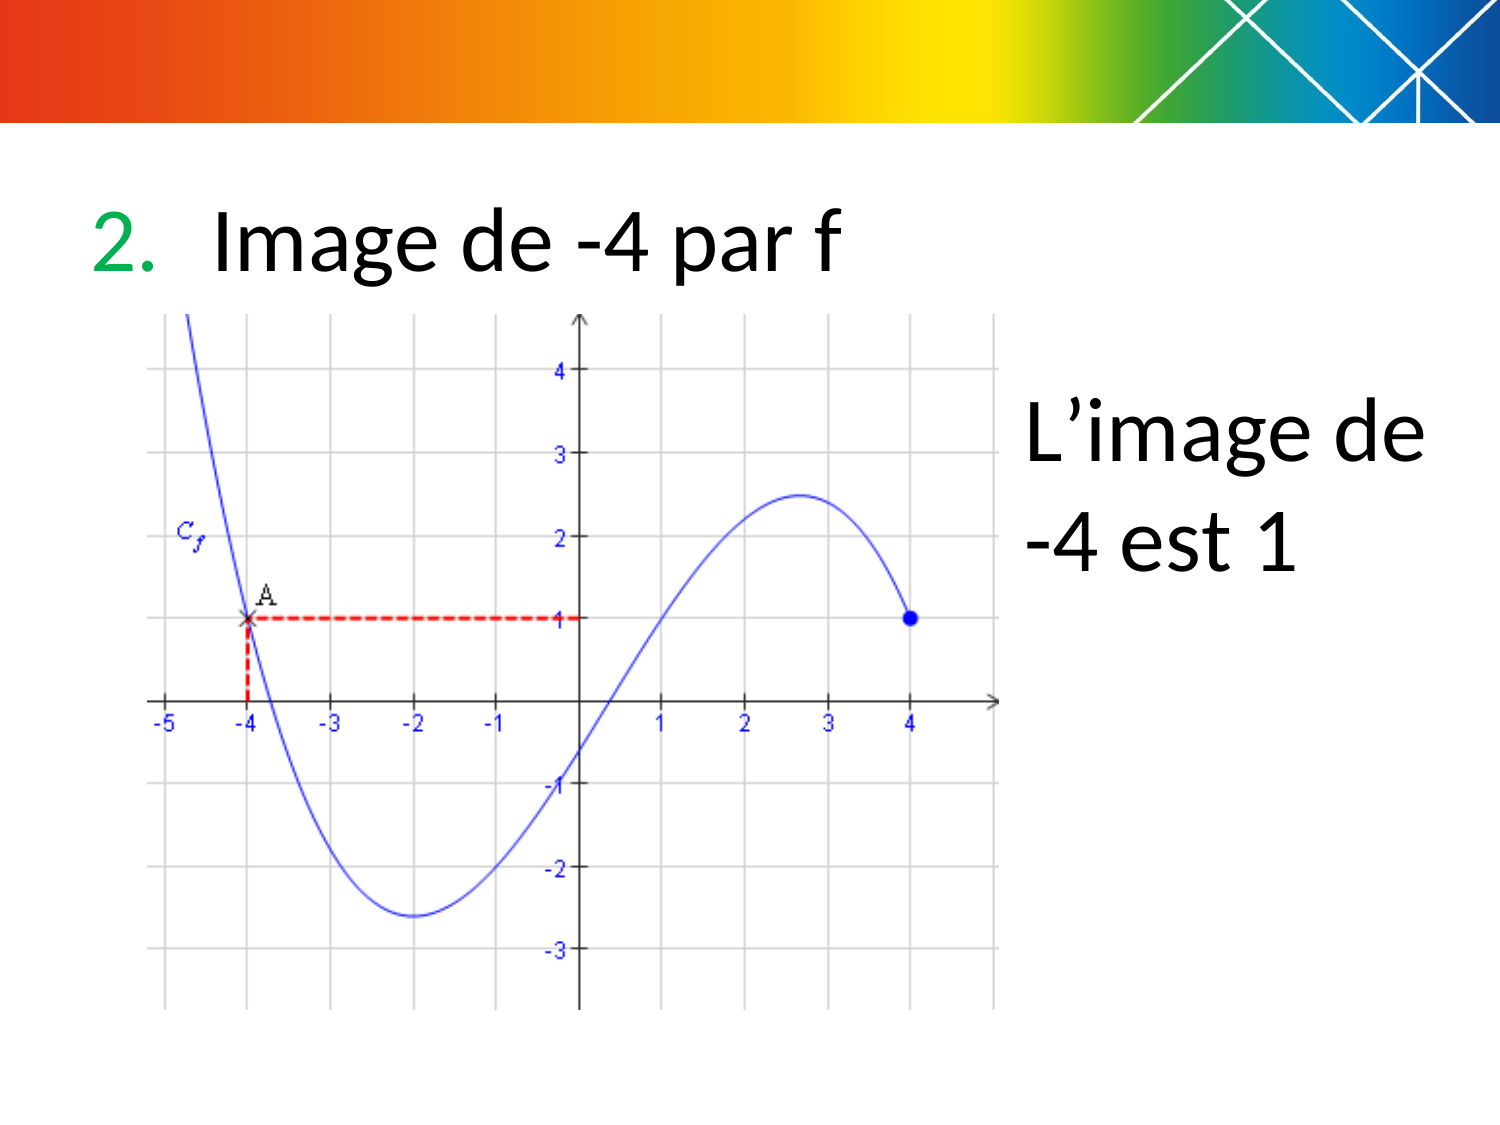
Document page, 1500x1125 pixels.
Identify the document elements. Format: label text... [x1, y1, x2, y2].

text_box L’image de -4 est 1 [1009, 361, 1447, 598]
picture [1340, 0, 1500, 123]
picture [147, 314, 999, 1010]
title Image de -4 par f [75, 163, 1426, 305]
picture [0, 0, 1359, 123]
